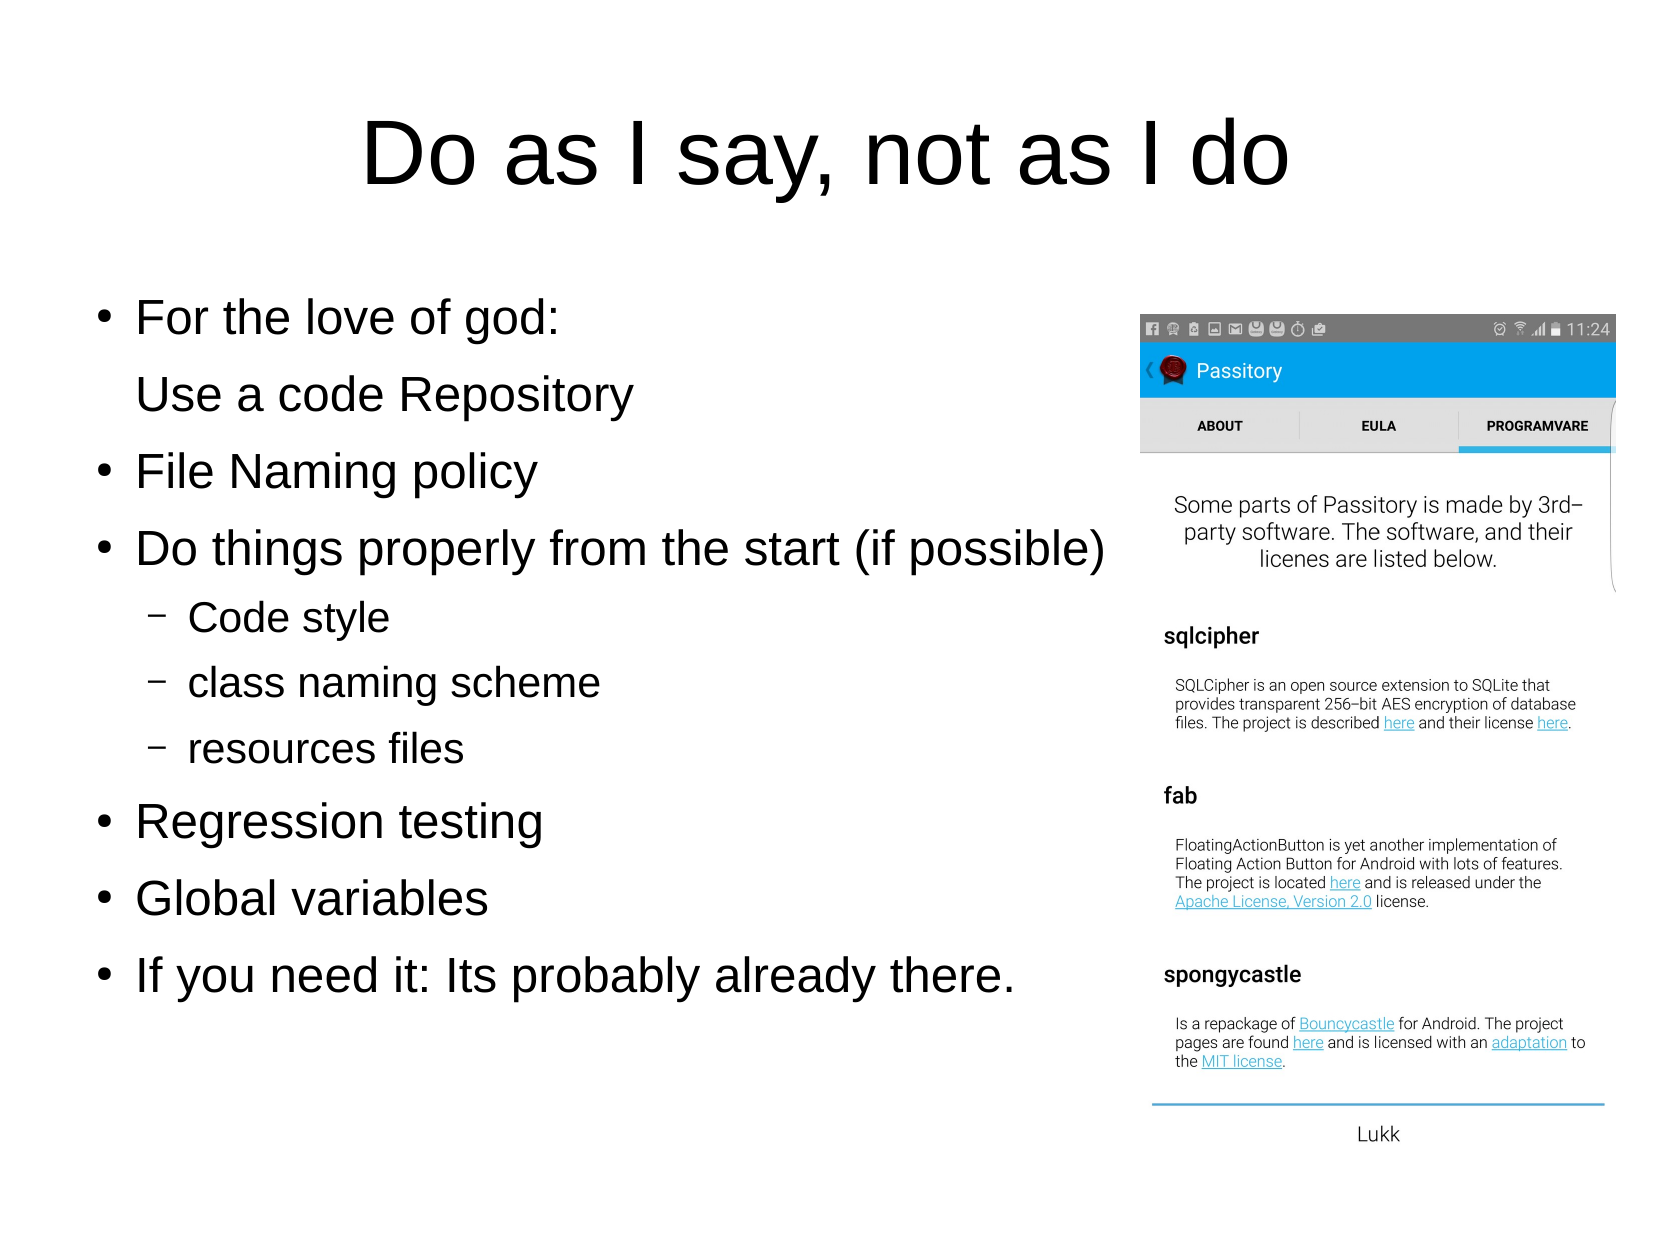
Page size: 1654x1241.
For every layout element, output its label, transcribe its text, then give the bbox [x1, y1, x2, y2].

picture [1140, 314, 1616, 342]
title Do as I say, not as I do [82, 49, 1571, 257]
picture [1140, 398, 1616, 1161]
picture [1267, 367, 1280, 378]
picture [1214, 367, 1219, 377]
list For the love of god: Use a code Repository File Naming policy Do things properly from the start (if possible) Code style class naming scheme resources files Regression testing Global variables If you need it: Its probably already there. [82, 290, 1571, 1010]
picture [1248, 365, 1252, 378]
picture [1198, 363, 1208, 377]
picture [1160, 355, 1186, 384]
